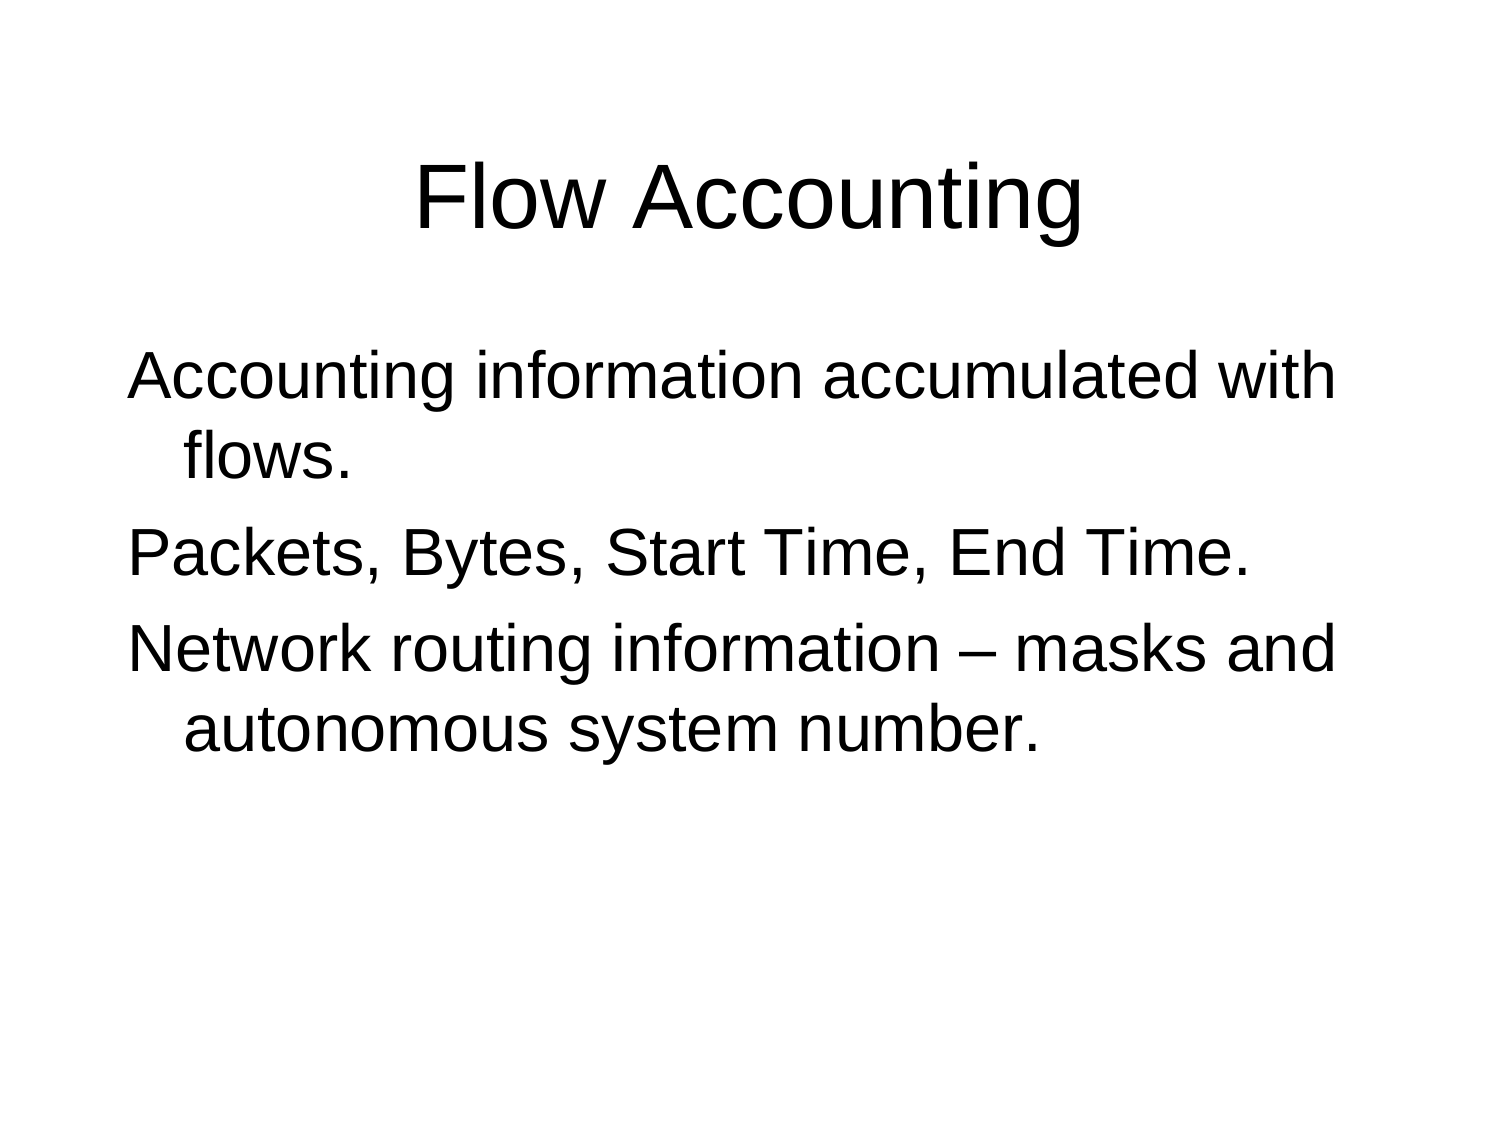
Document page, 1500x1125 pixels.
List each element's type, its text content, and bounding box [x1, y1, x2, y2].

title Flow Accounting [112, 99, 1388, 288]
list Accounting information accumulated with flows. Packets, Bytes, Start Time, End Time. Network routing information – masks and autonomous system number. [112, 324, 1388, 1000]
